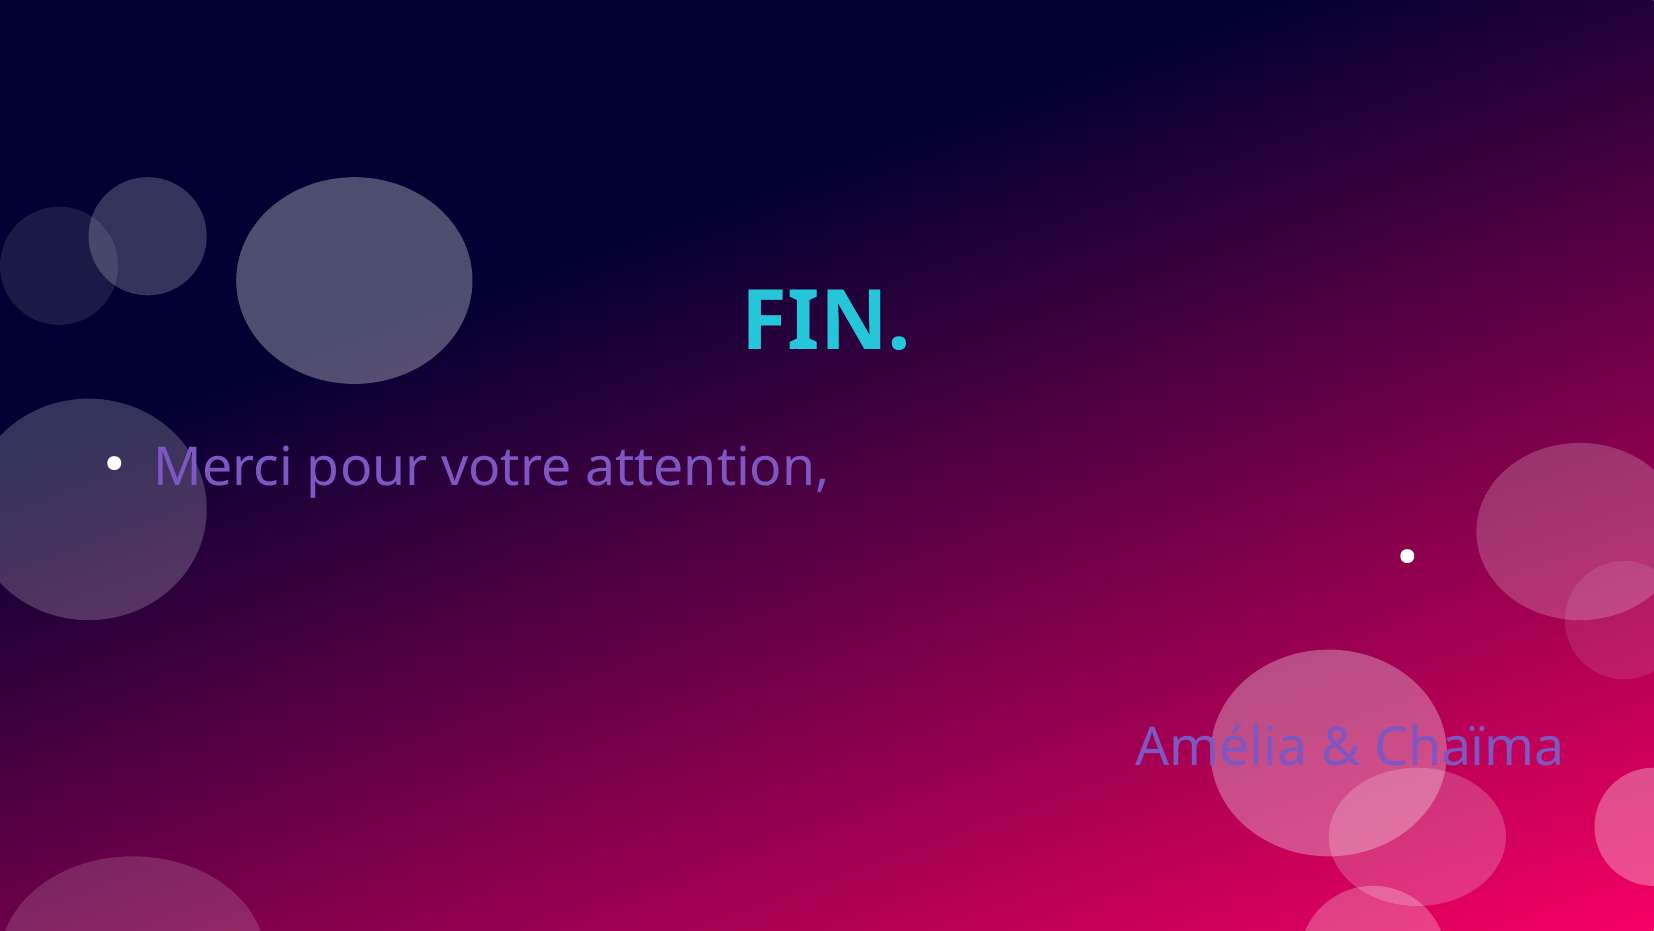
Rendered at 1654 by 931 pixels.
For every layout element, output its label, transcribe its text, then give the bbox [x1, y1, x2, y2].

list Merci pour votre attention, Amélia & Chaïma [88, 428, 1565, 783]
title FIN. [88, 236, 1565, 399]
